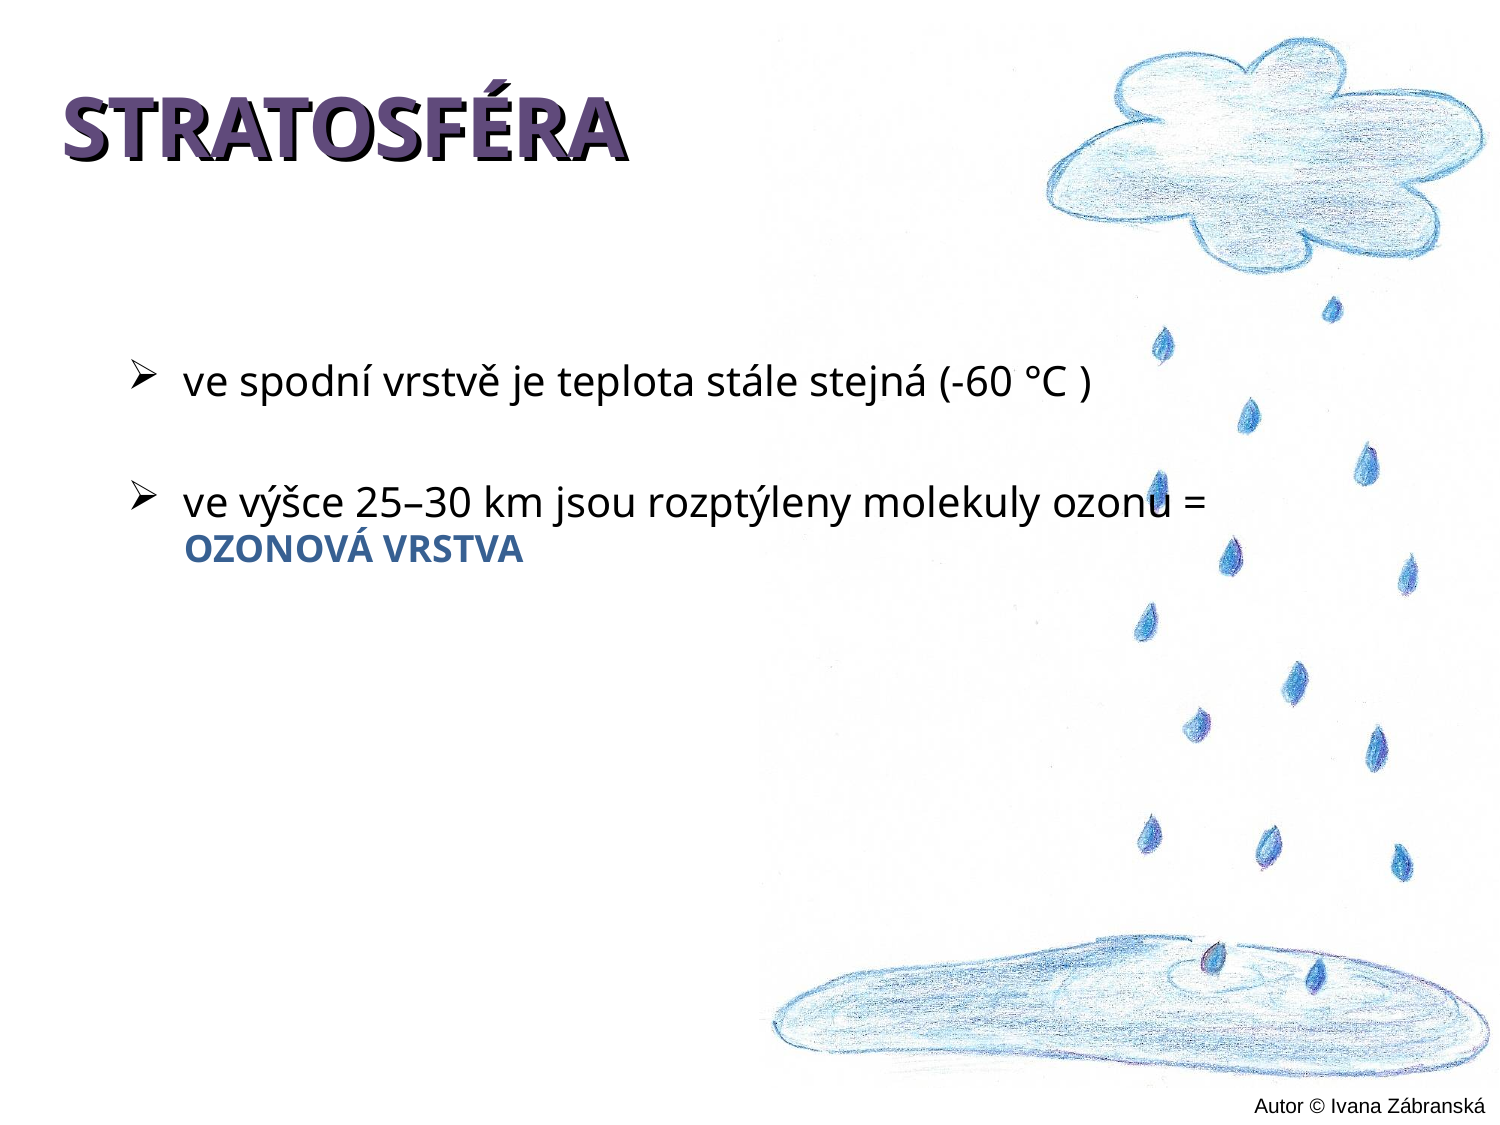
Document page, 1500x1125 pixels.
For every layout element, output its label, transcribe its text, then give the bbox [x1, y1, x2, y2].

text_box Autor © Ivana Zábranská [1239, 1084, 1500, 1125]
list ve spodní vrstvě je teplota stále stejná (-60 °C ) ve výšce 25–30 km jsou rozptýleny molekuly ozonu = OZONOVÁ VRSTVA [112, 347, 1375, 901]
title STRATOSFÉRA [46, 46, 1454, 202]
picture [759, 23, 1500, 1088]
